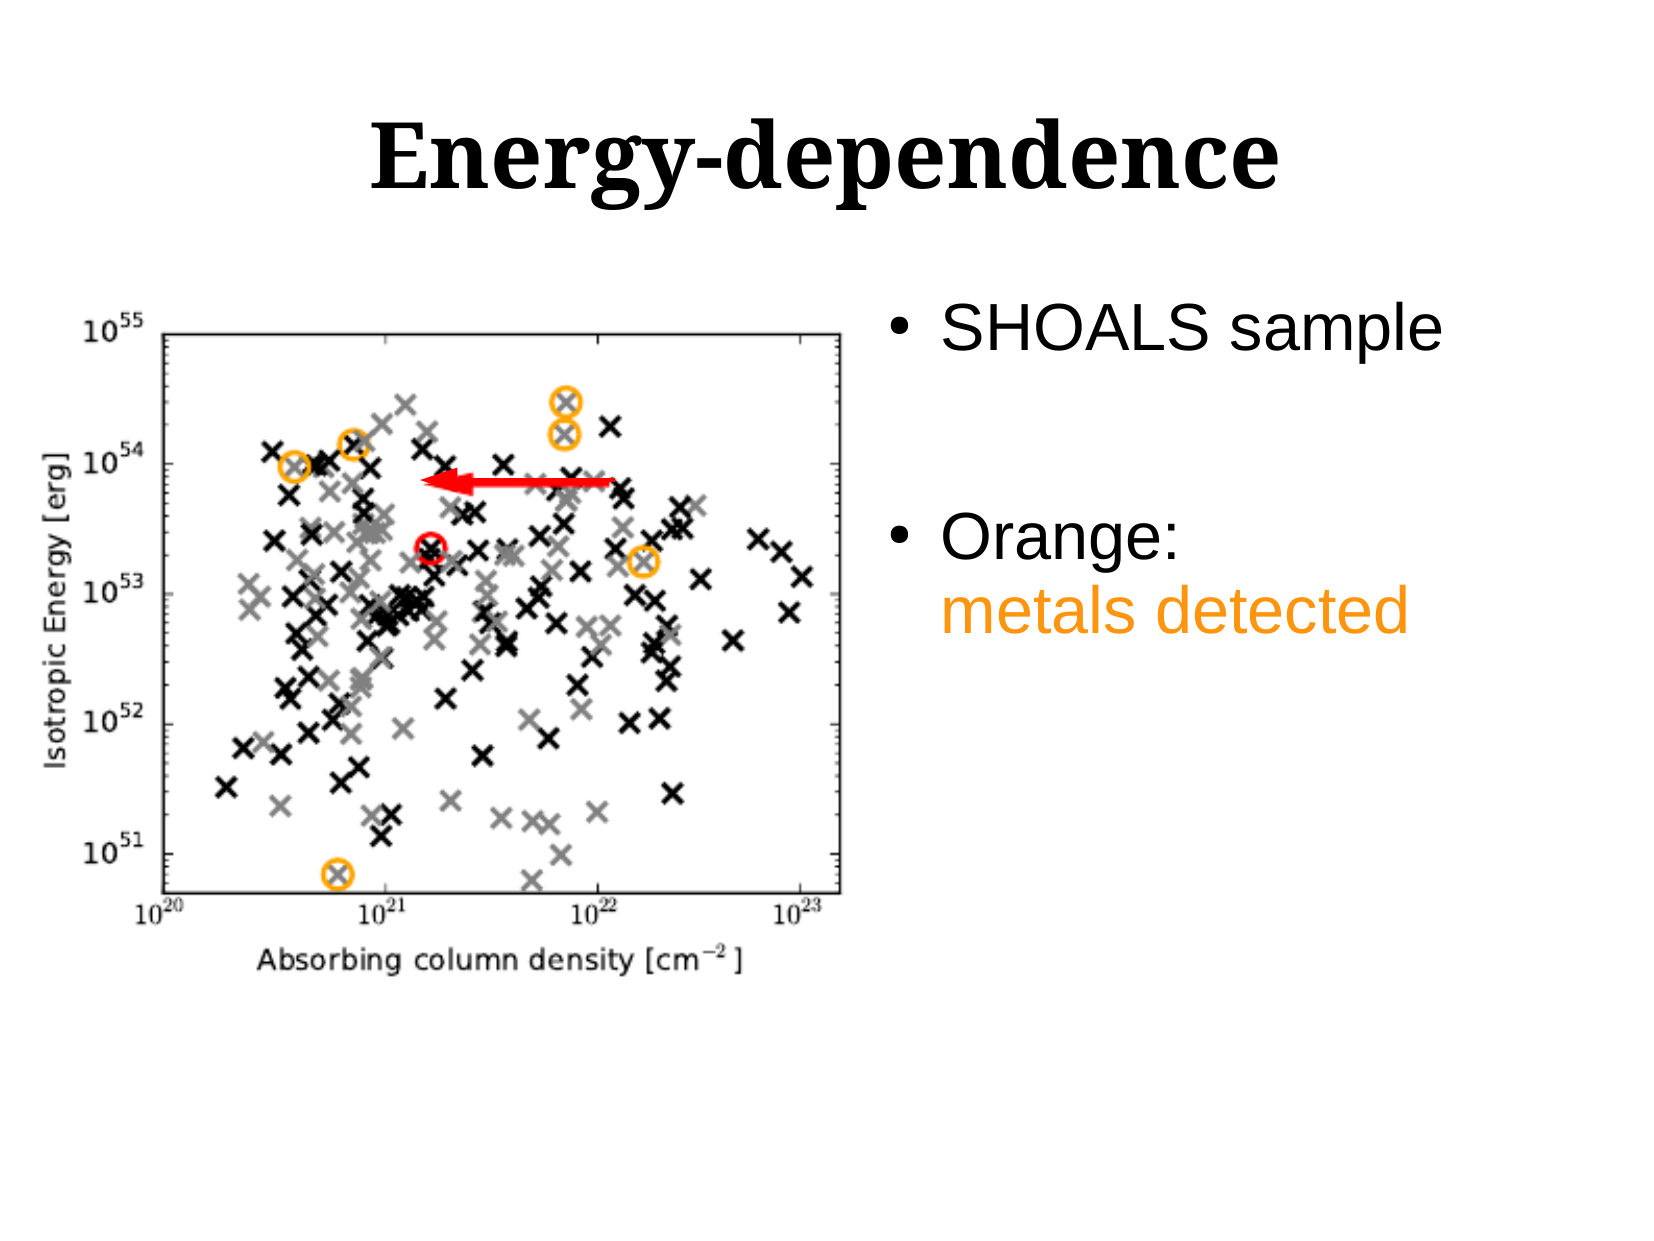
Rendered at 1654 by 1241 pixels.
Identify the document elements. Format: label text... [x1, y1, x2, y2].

list SHOALS sample Orange: metals detected [870, 290, 1621, 1156]
picture [7, 288, 856, 1010]
title Energy-dependence [82, 49, 1571, 257]
